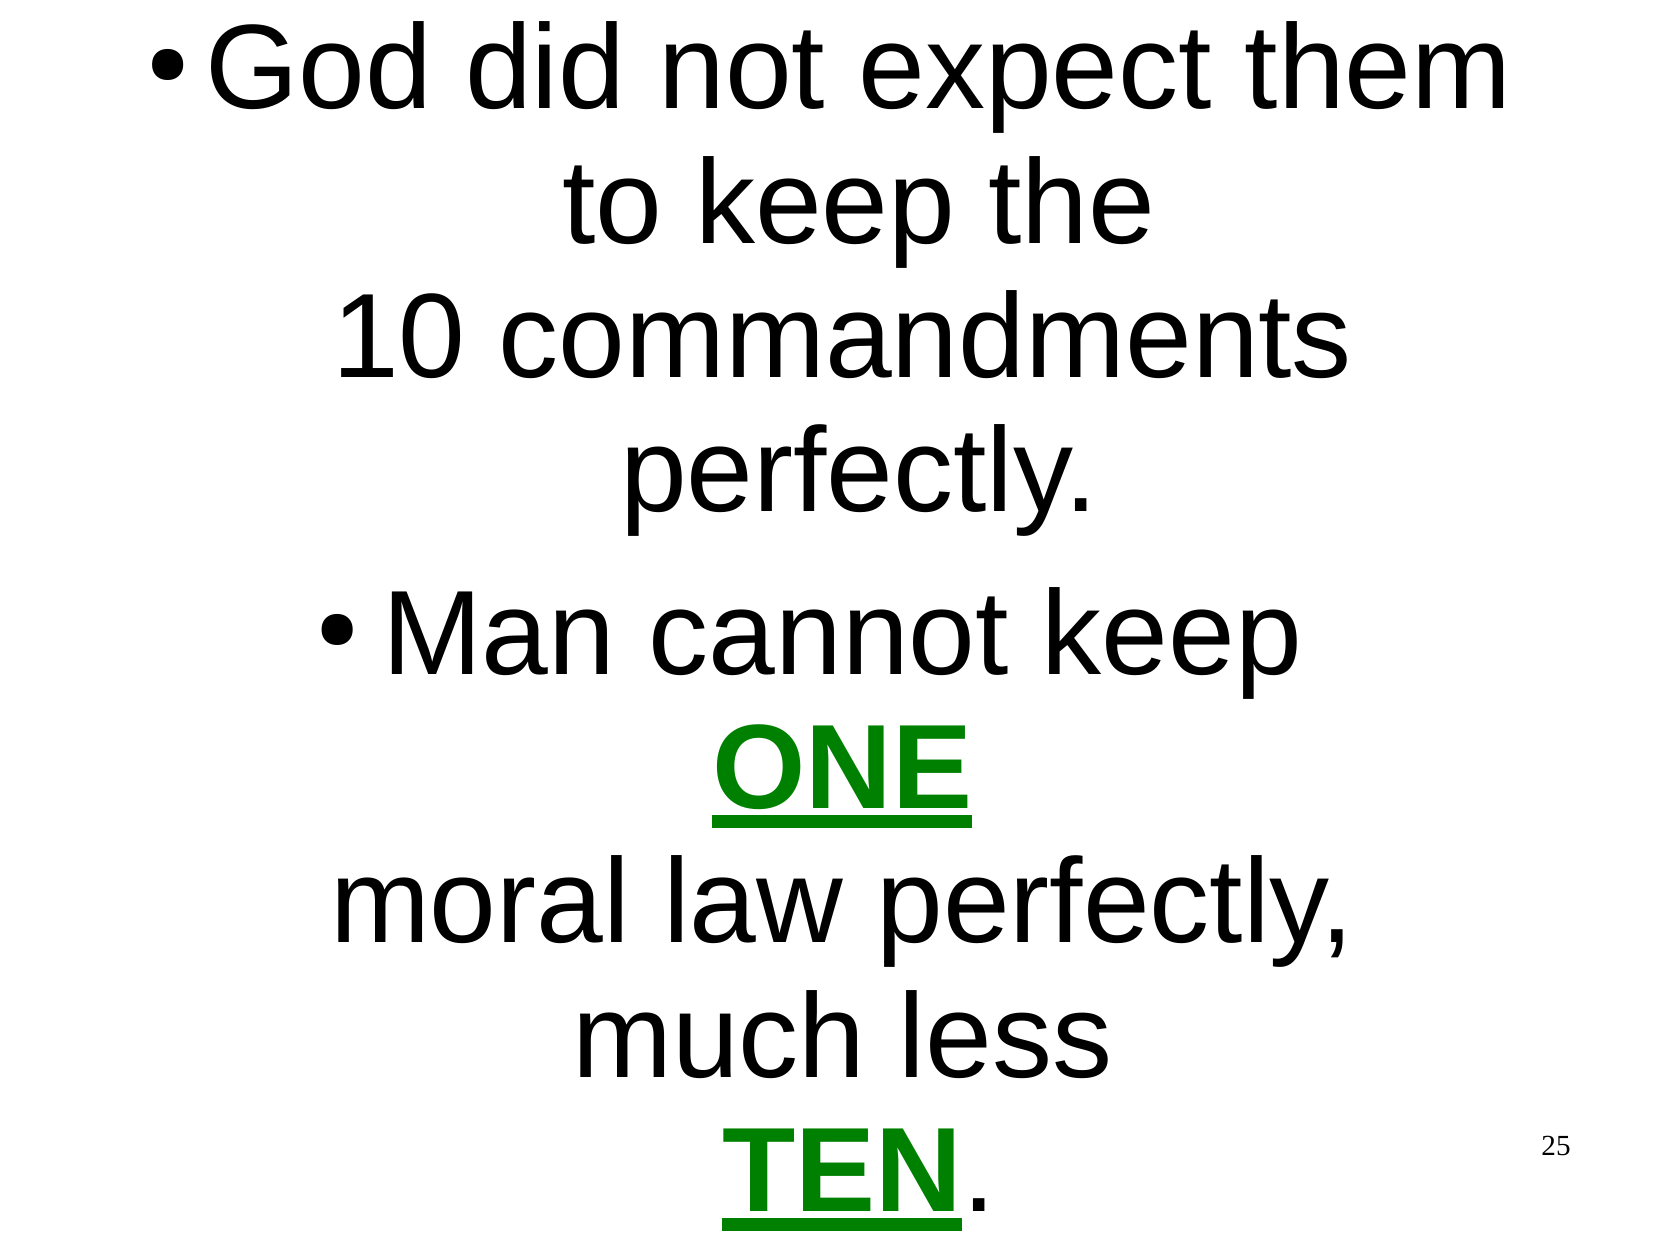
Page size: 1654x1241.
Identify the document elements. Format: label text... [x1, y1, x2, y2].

list God did not expect them to keep the 10 commandments perfectly. Man cannot keep ONE moral law perfectly, much less TEN. [0, 0, 1651, 1238]
